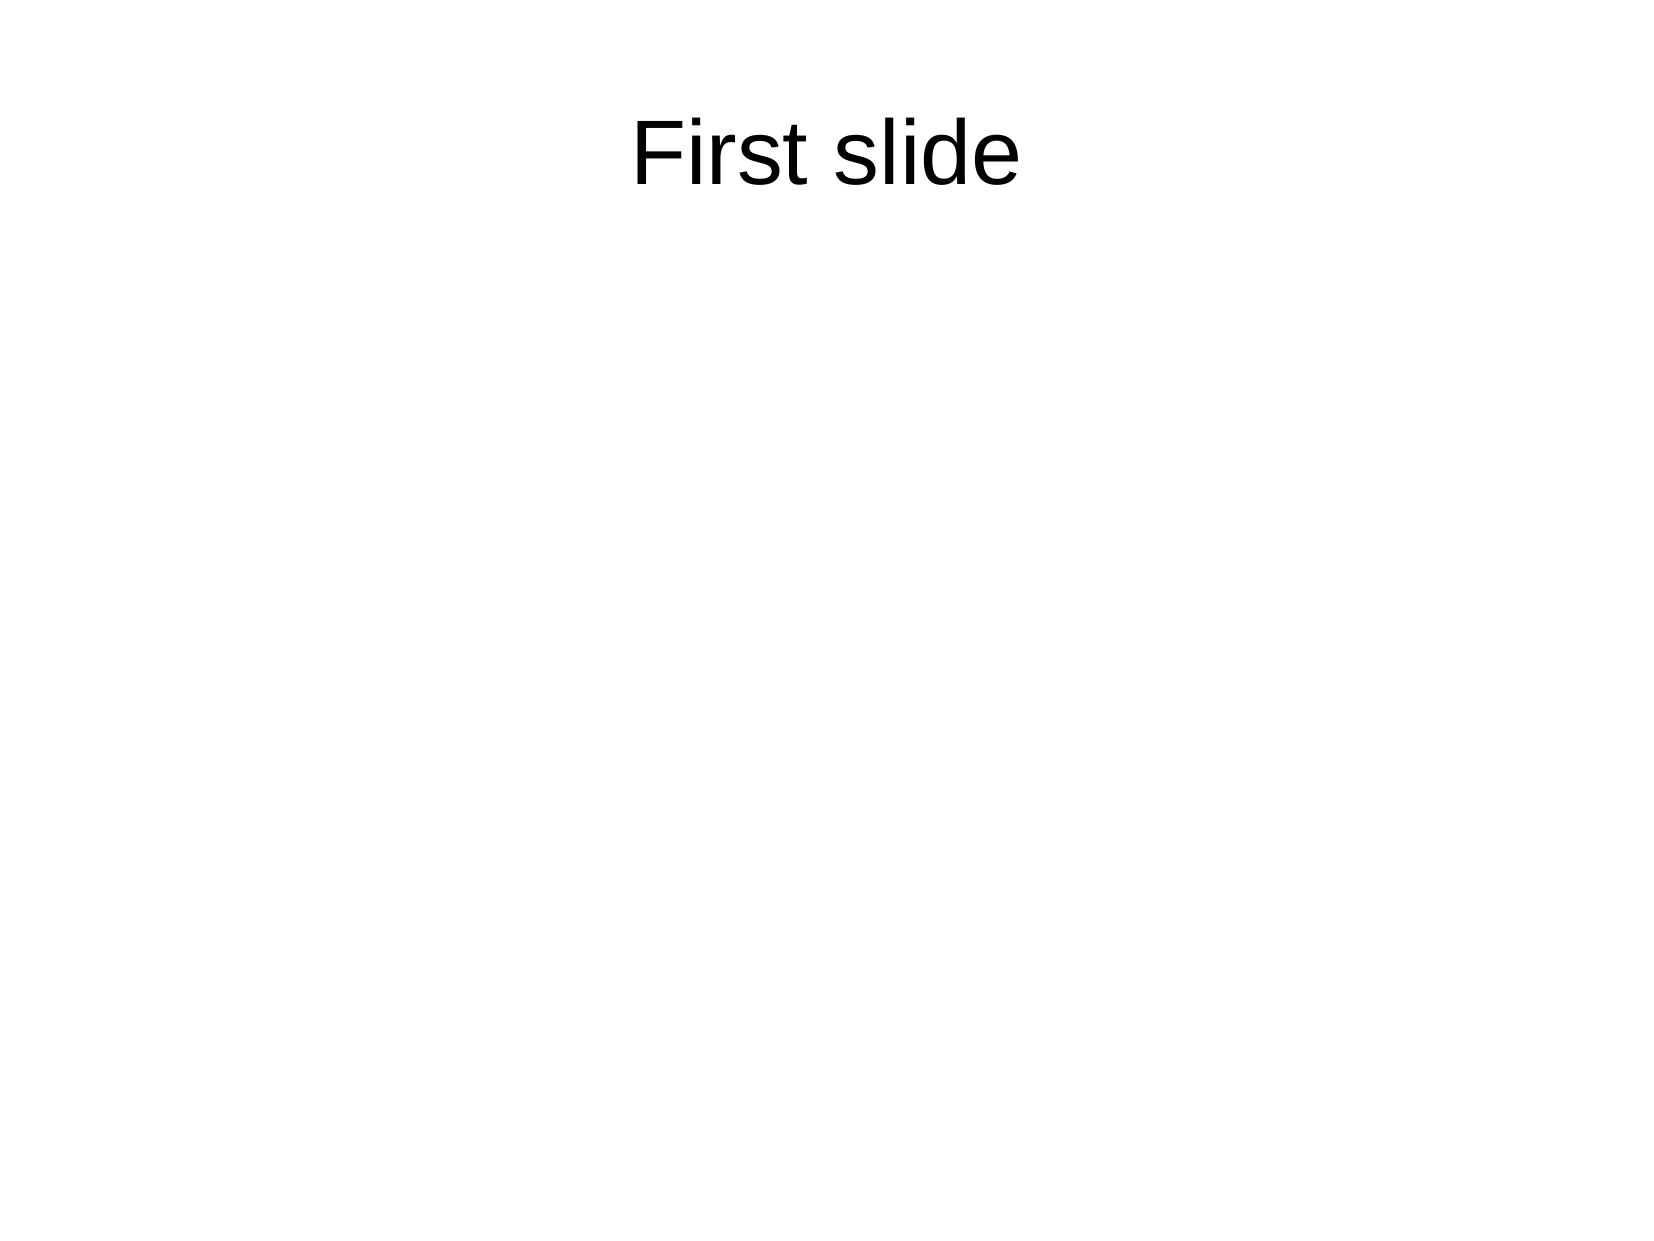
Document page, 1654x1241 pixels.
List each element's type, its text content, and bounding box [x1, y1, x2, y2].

title First slide [82, 49, 1571, 257]
